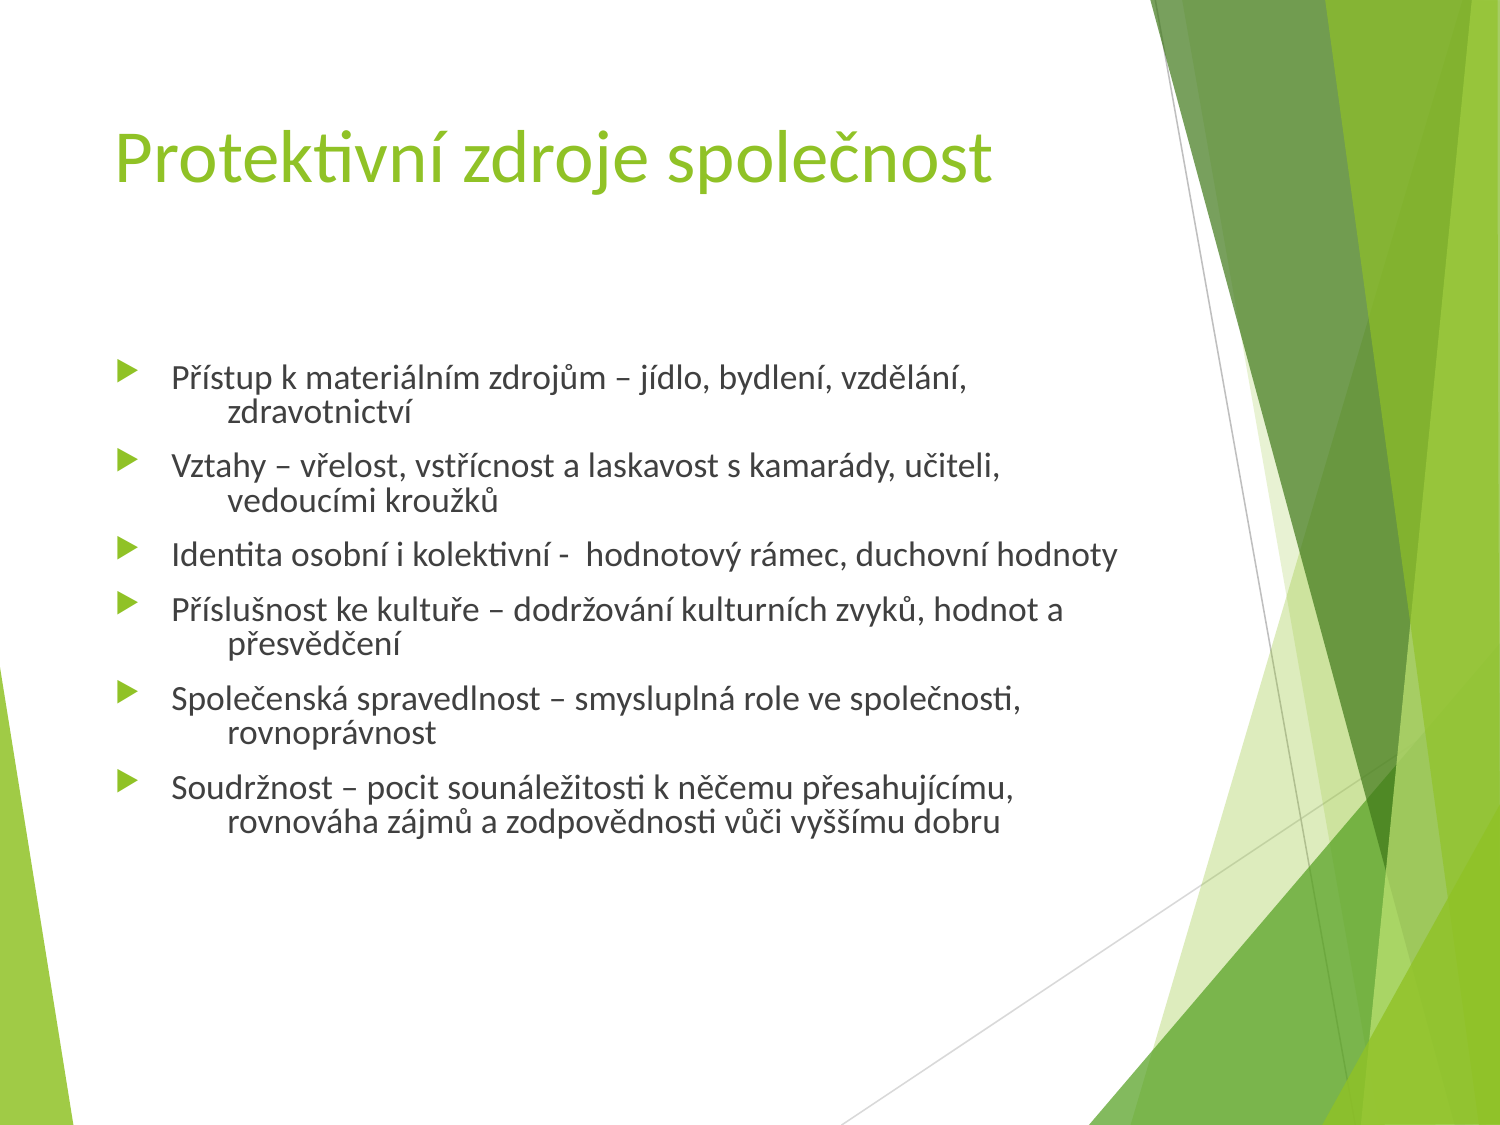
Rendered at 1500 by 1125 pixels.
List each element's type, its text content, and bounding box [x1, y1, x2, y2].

title Protektivní zdroje společnost [99, 99, 1142, 317]
list Přístup k materiálním zdrojům – jídlo, bydlení, vzdělání, zdravotnictví Vztahy – vřelost, vstřícnost a laskavost s kamarády, učiteli, vedoucími kroužků Identita osobní i kolektivní - hodnotový rámec, duchovní hodnoty Příslušnost ke kultuře – dodržování kulturních zvyků, hodnot a přesvědčení Společenská spravedlnost – smysluplná role ve společnosti, rovnoprávnost Soudržnost – pocit sounáležitosti k něčemu přesahujícímu, rovnováha zájmů a zodpovědnosti vůči vyššímu dobru [99, 354, 1142, 992]
